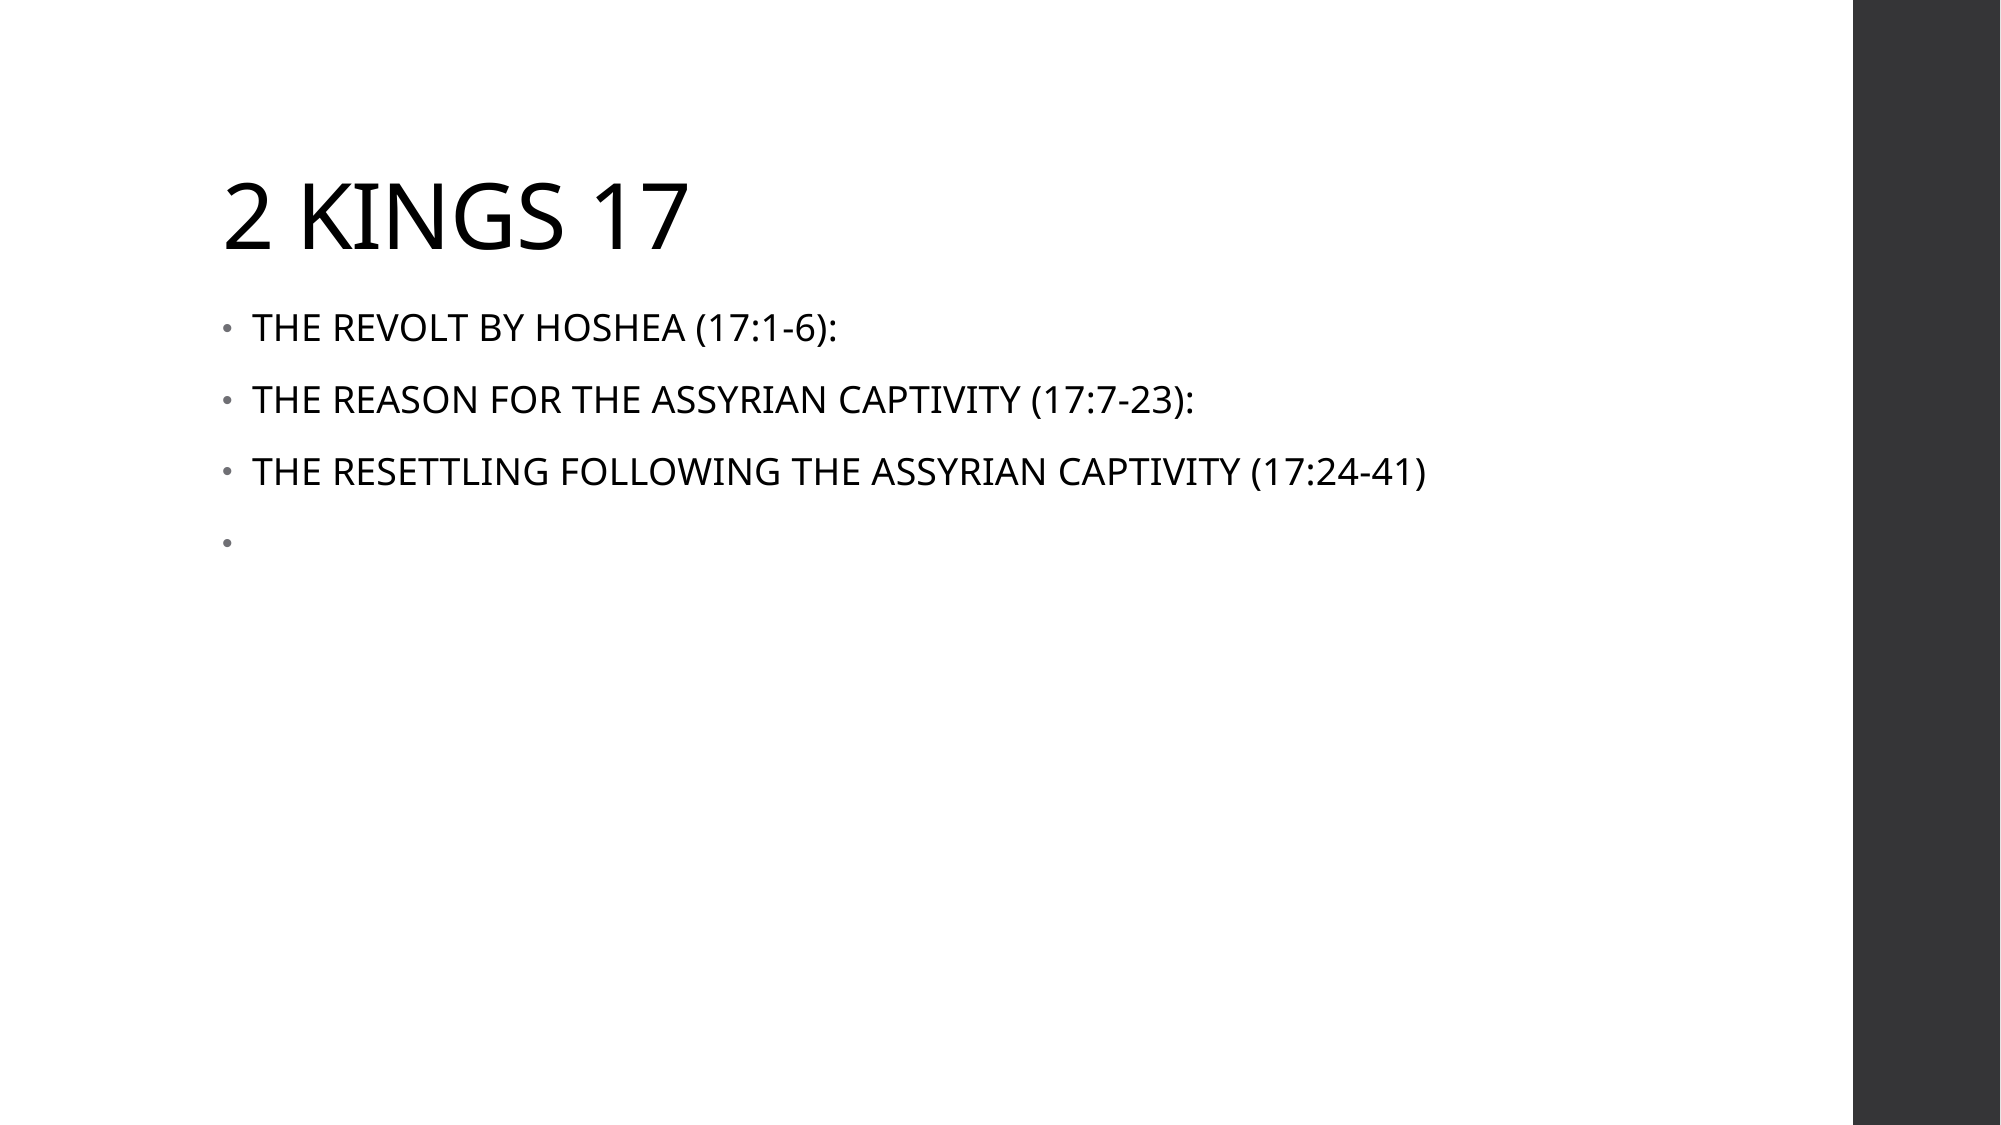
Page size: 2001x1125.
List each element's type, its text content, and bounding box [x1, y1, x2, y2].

title 2 KINGS 17 [206, 60, 1797, 278]
list THE REVOLT BY HOSHEA (17:1-6): THE REASON FOR THE ASSYRIAN CAPTIVITY (17:7-23): THE RESETTLING FOLLOWING THE ASSYRIAN CAPTIVITY (17:24-41) [206, 299, 1617, 1014]
